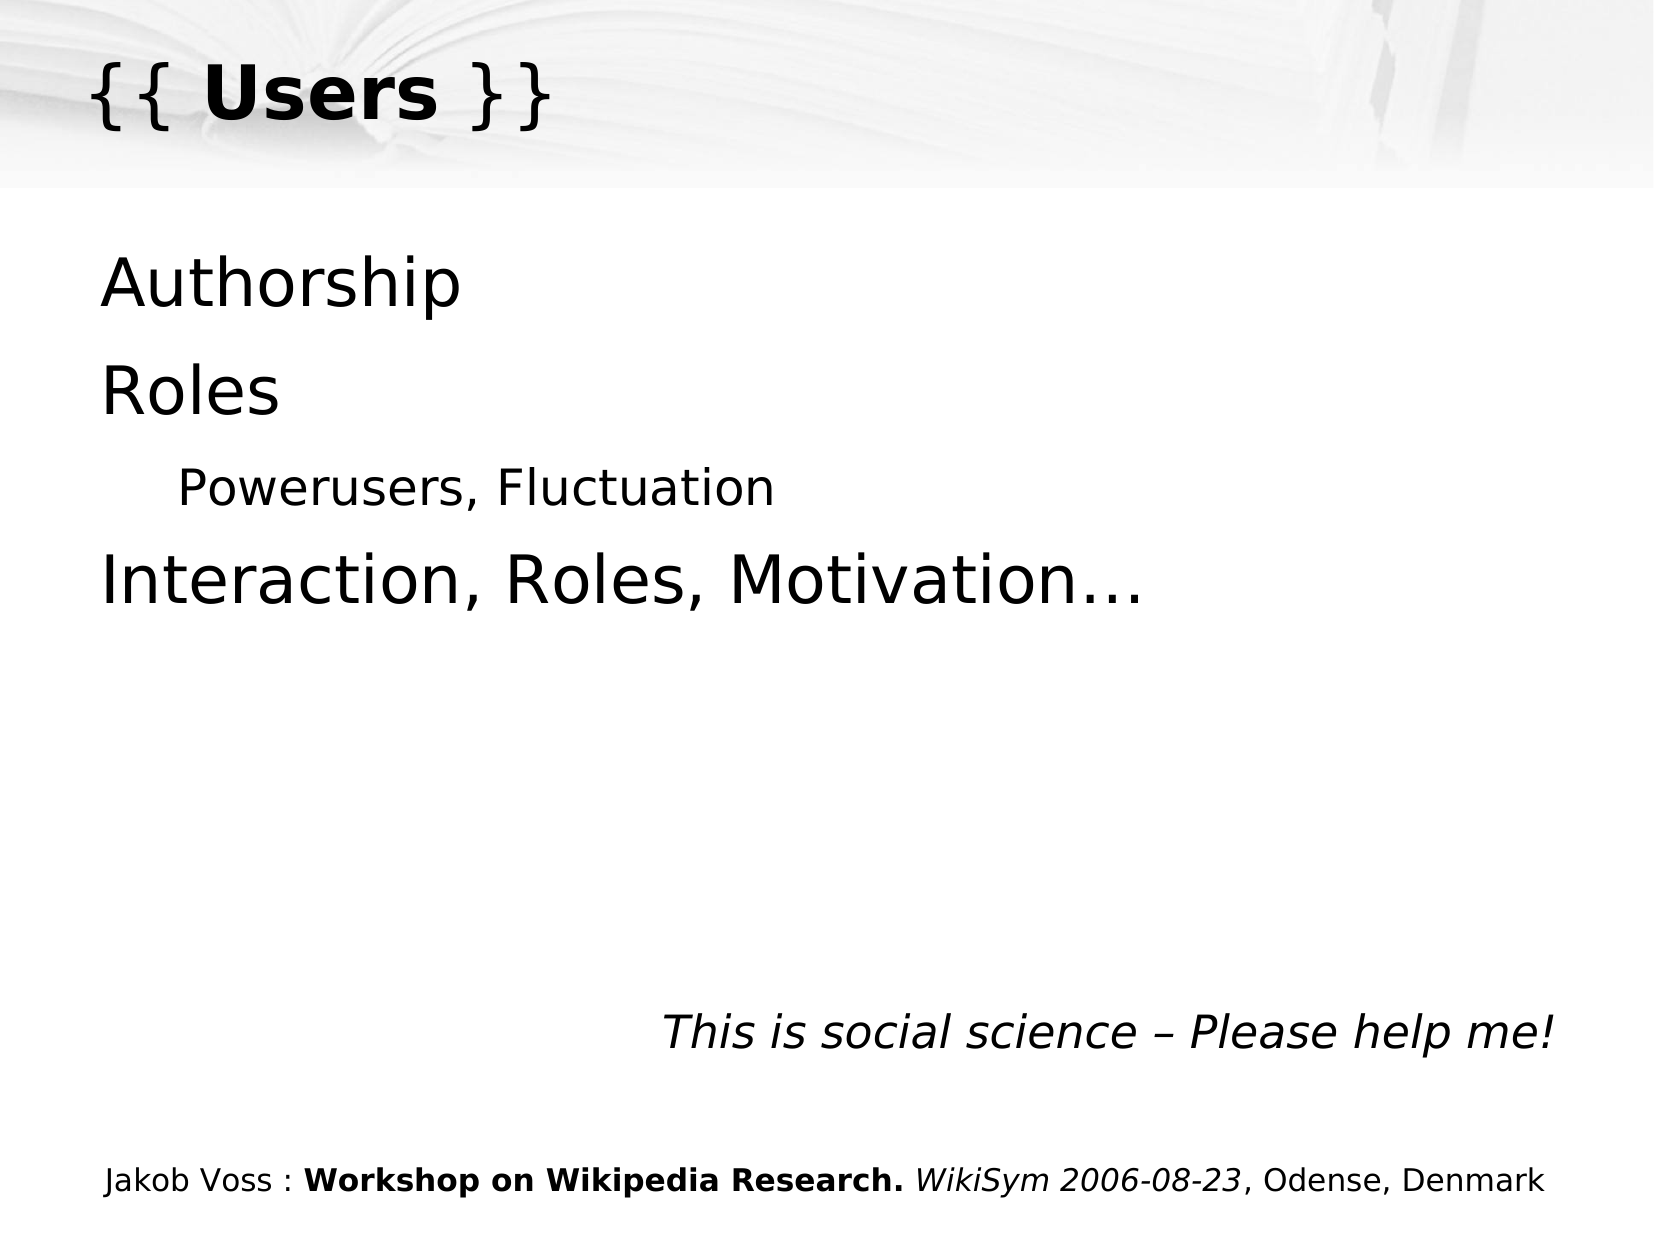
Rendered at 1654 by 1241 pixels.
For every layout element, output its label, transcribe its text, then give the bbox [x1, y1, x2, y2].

list Authorship Roles Powerusers, Fluctuation Interaction, Roles, Motivation… [82, 244, 1571, 896]
text_box This is social science – Please help me! [647, 998, 1573, 1068]
title {{ Users }} [82, 37, 1571, 151]
picture [0, 0, 1654, 188]
